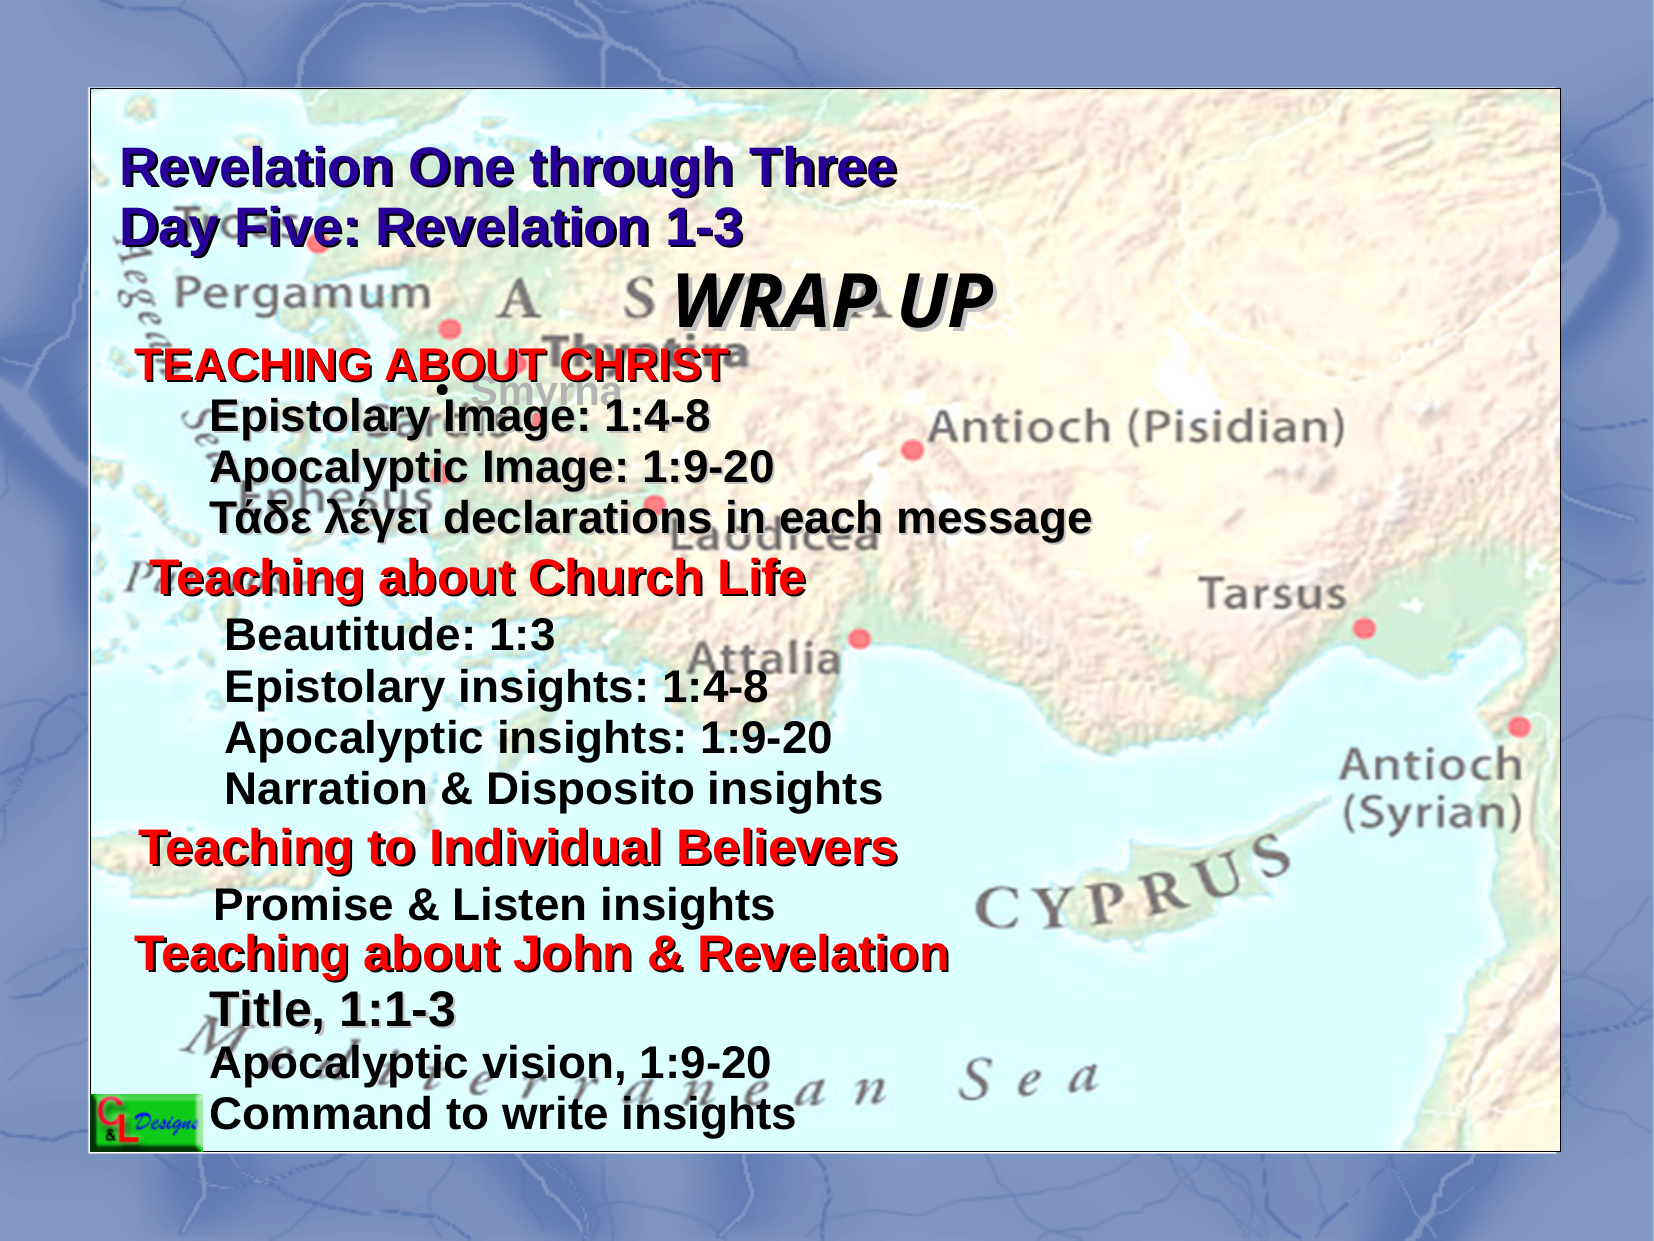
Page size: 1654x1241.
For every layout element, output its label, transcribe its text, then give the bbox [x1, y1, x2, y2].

title Revelation One through Three Day Five: Revelation 1-3 [119, 122, 1081, 271]
text_box WRAP UP [120, 240, 1546, 331]
picture [0, 0, 1654, 1241]
text_box TEACHING ABOUT CHRIST Epistolary Image: 1:4-8 Apocalyptic Image: 1:9-20 Τάδε λέγει declarations in each message [120, 331, 1546, 556]
text_box Teaching about John & Revelation Title, 1:1-3 Apocalyptic vision, 1:9-20 Command to write insights [120, 917, 986, 1152]
text_box [991, 285, 1561, 886]
text_box Teaching about Church Life Beautitude: 1:3 Epistolary insights: 1:4-8 Apocalyptic insights: 1:9-20 Narration & Disposito insights [135, 556, 1001, 828]
text_box Teaching to Individual Believers Promise & Listen insights [124, 811, 991, 941]
